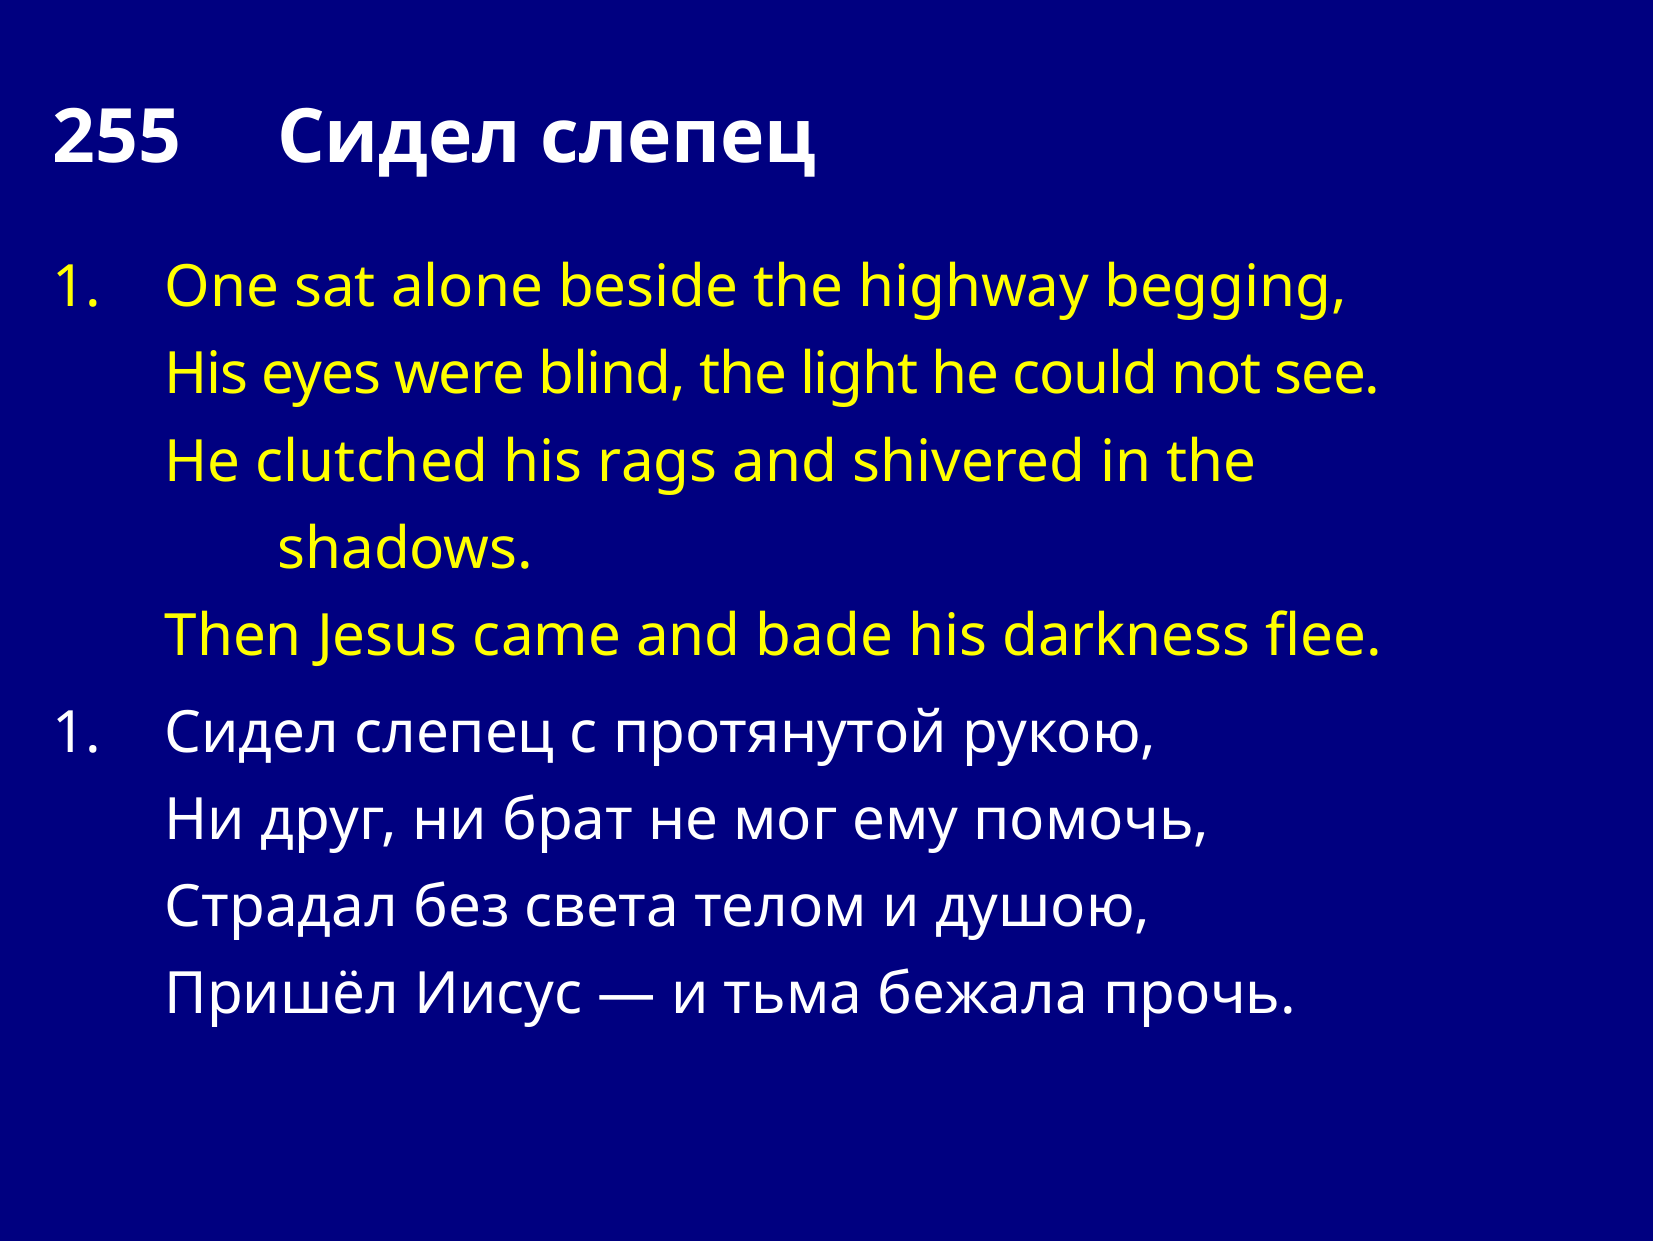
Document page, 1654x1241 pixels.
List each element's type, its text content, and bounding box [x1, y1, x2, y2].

text_box 255 Сидел слепец [37, 75, 1576, 188]
text_box 1. One sat alone beside the highway begging, His eyes were blind, the light he could not see. He clutched his rags and shivered in the shadows. Then Jesus came and bade his darkness flee. [37, 150, 1653, 638]
text_box 1. Сидел слепец с протянутой рукою, Ни друг, ни брат не мог ему помочь, Страдал без света телом и душою, Пришёл Иисус — и тьма бежала прочь. [37, 675, 1653, 1163]
